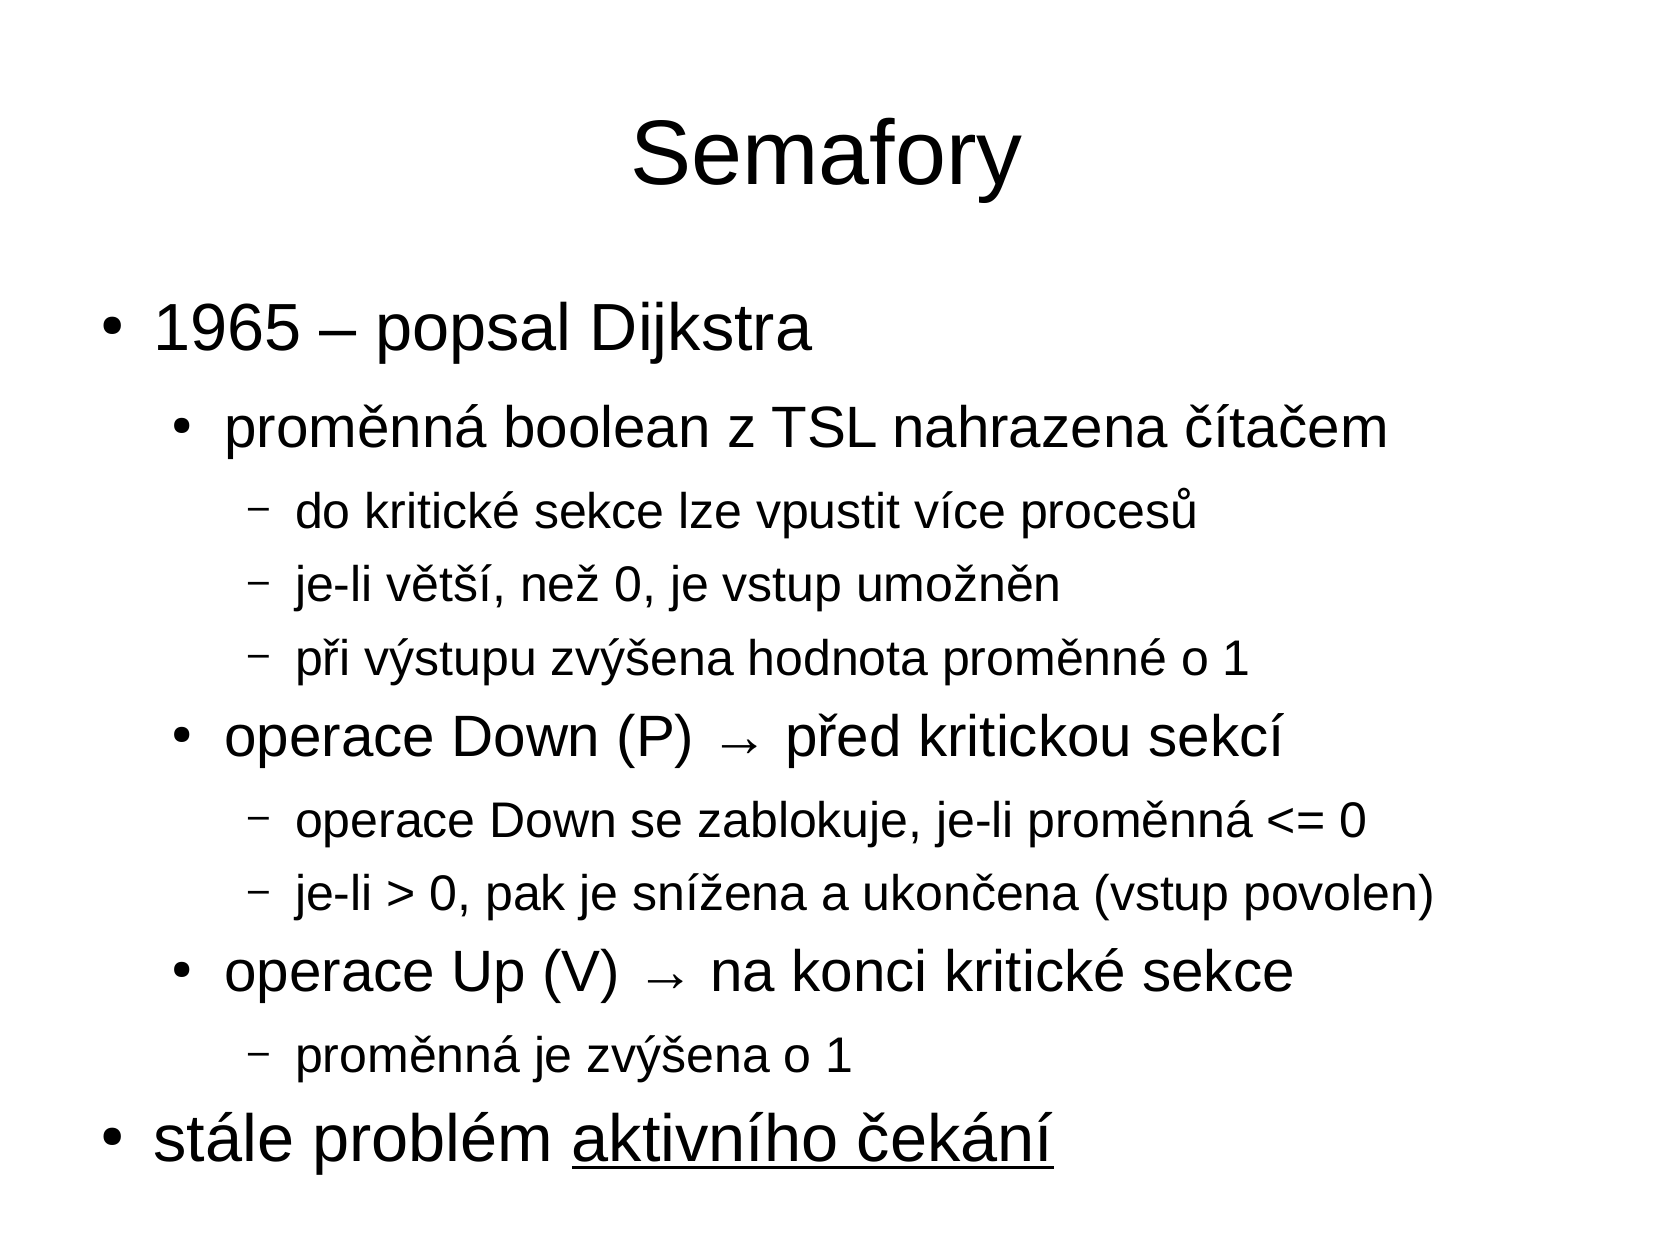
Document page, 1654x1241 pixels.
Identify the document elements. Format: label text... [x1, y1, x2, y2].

title Semafory [82, 56, 1571, 250]
list 1965 – popsal Dijkstra proměnná boolean z TSL nahrazena čítačem do kritické sekce lze vpustit více procesů je-li větší, než 0, je vstup umožněn při výstupu zvýšena hodnota proměnné o 1 operace Down (P) → před kritickou sekcí operace Down se zablokuje, je-li proměnná <= 0 je-li > 0, pak je snížena a ukončena (vstup povolen) operace Up (V) → na konci kritické sekce proměnná je zvýšena o 1 stále problém aktivního čekání [82, 290, 1571, 1177]
